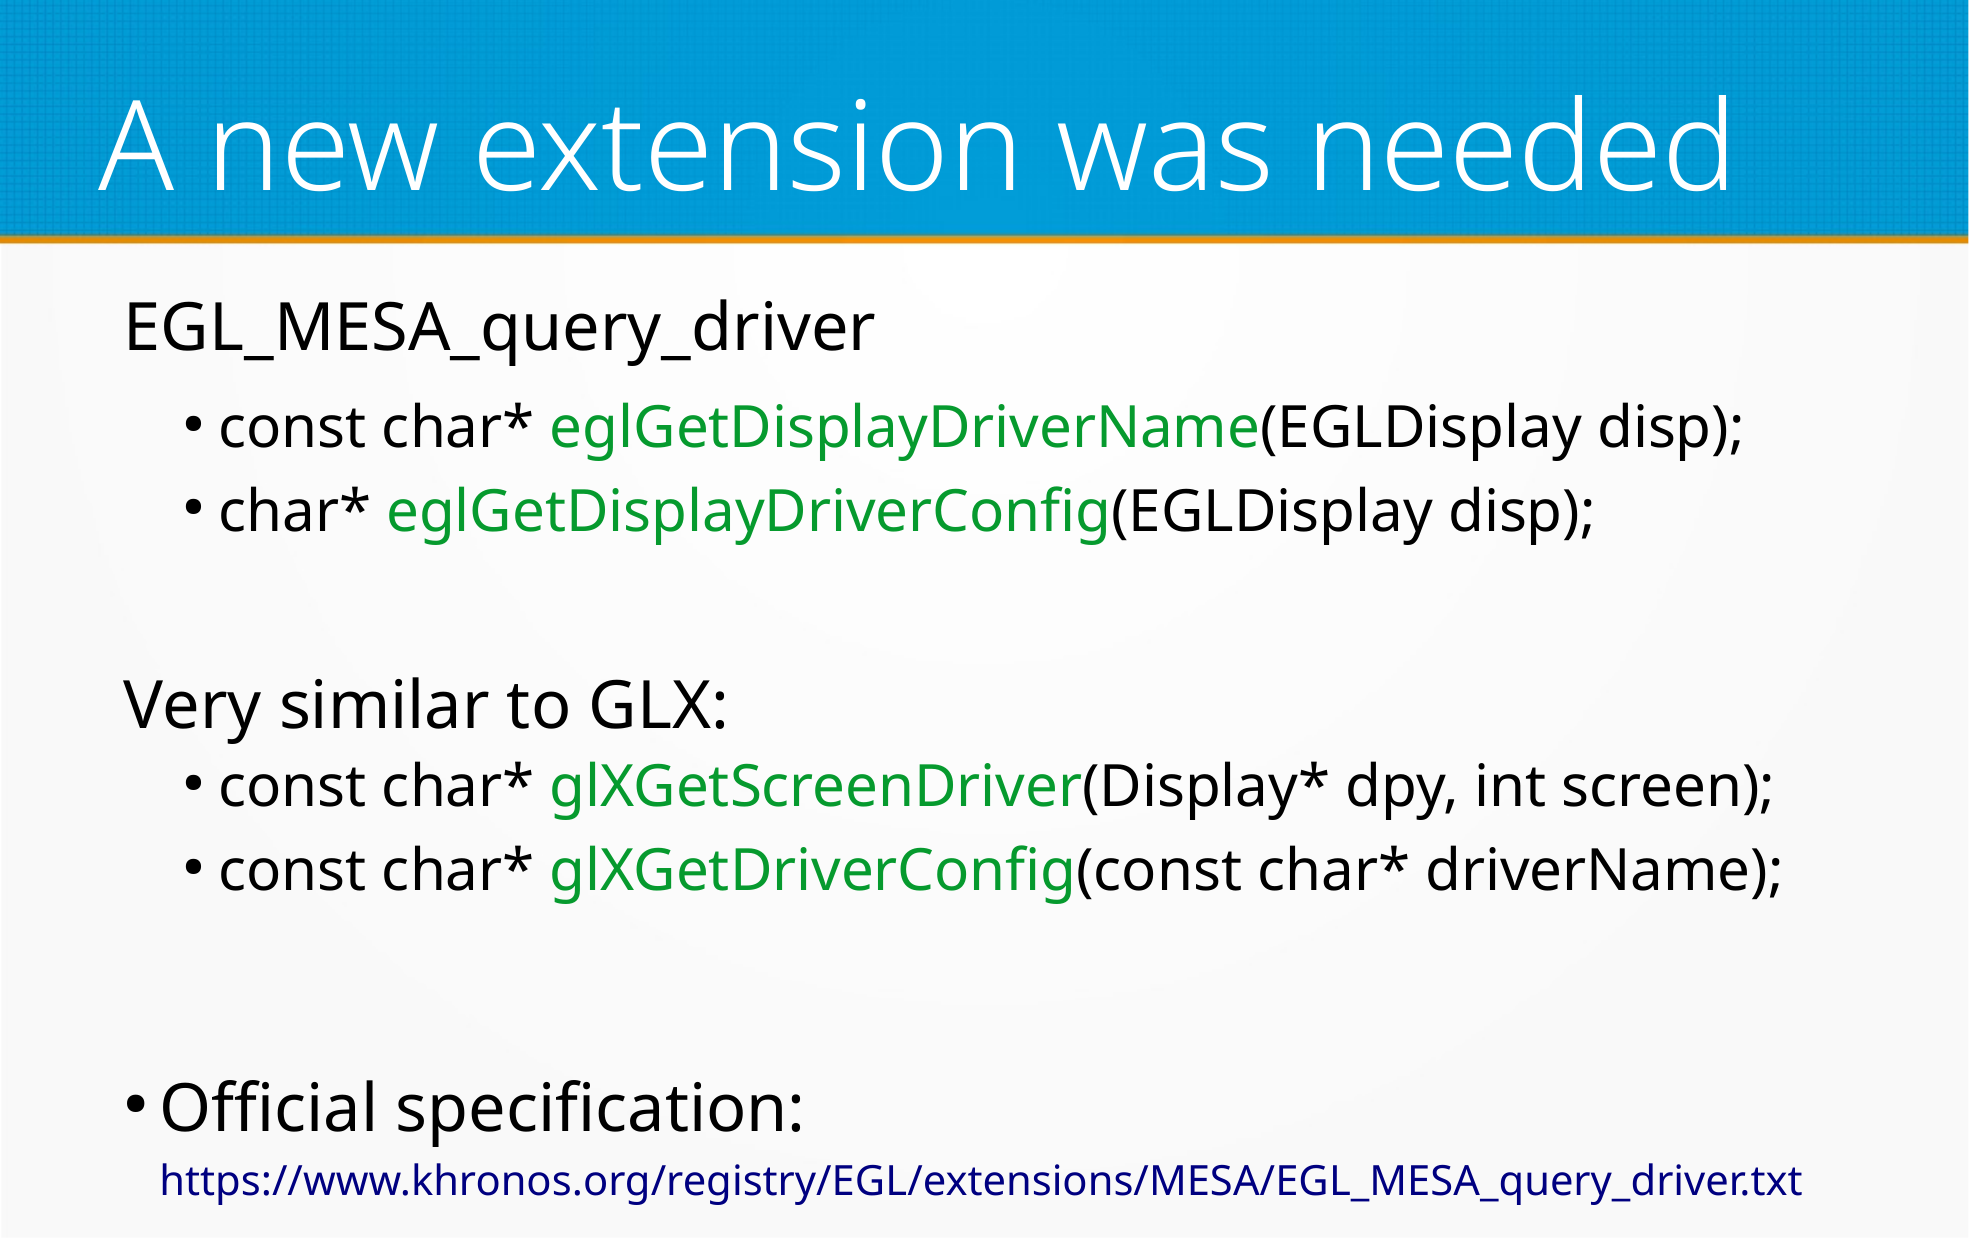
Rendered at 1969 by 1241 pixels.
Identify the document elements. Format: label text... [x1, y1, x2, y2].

picture [0, 233, 1969, 1241]
text_box Very similar to GLX: [118, 649, 1177, 756]
text_box const char* glXGetScreenDriver(Display* dpy, int screen); [177, 741, 1949, 825]
text_box const char* glXGetDriverConfig(const char* driverName); [177, 825, 1961, 911]
title A new extension was needed [98, 19, 1870, 227]
text_box const char* eglGetDisplayDriverName(EGLDisplay disp); [177, 377, 1878, 473]
text_box EGL_MESA_query_driver [118, 271, 1177, 378]
text_box Official specification: https://www.khronos.org/registry/EGL/extensions/MESA/EGL_MESA_query_driver.txt [118, 1060, 1926, 1209]
text_box char* eglGetDisplayDriverConfig(EGLDisplay disp); [177, 465, 1749, 552]
